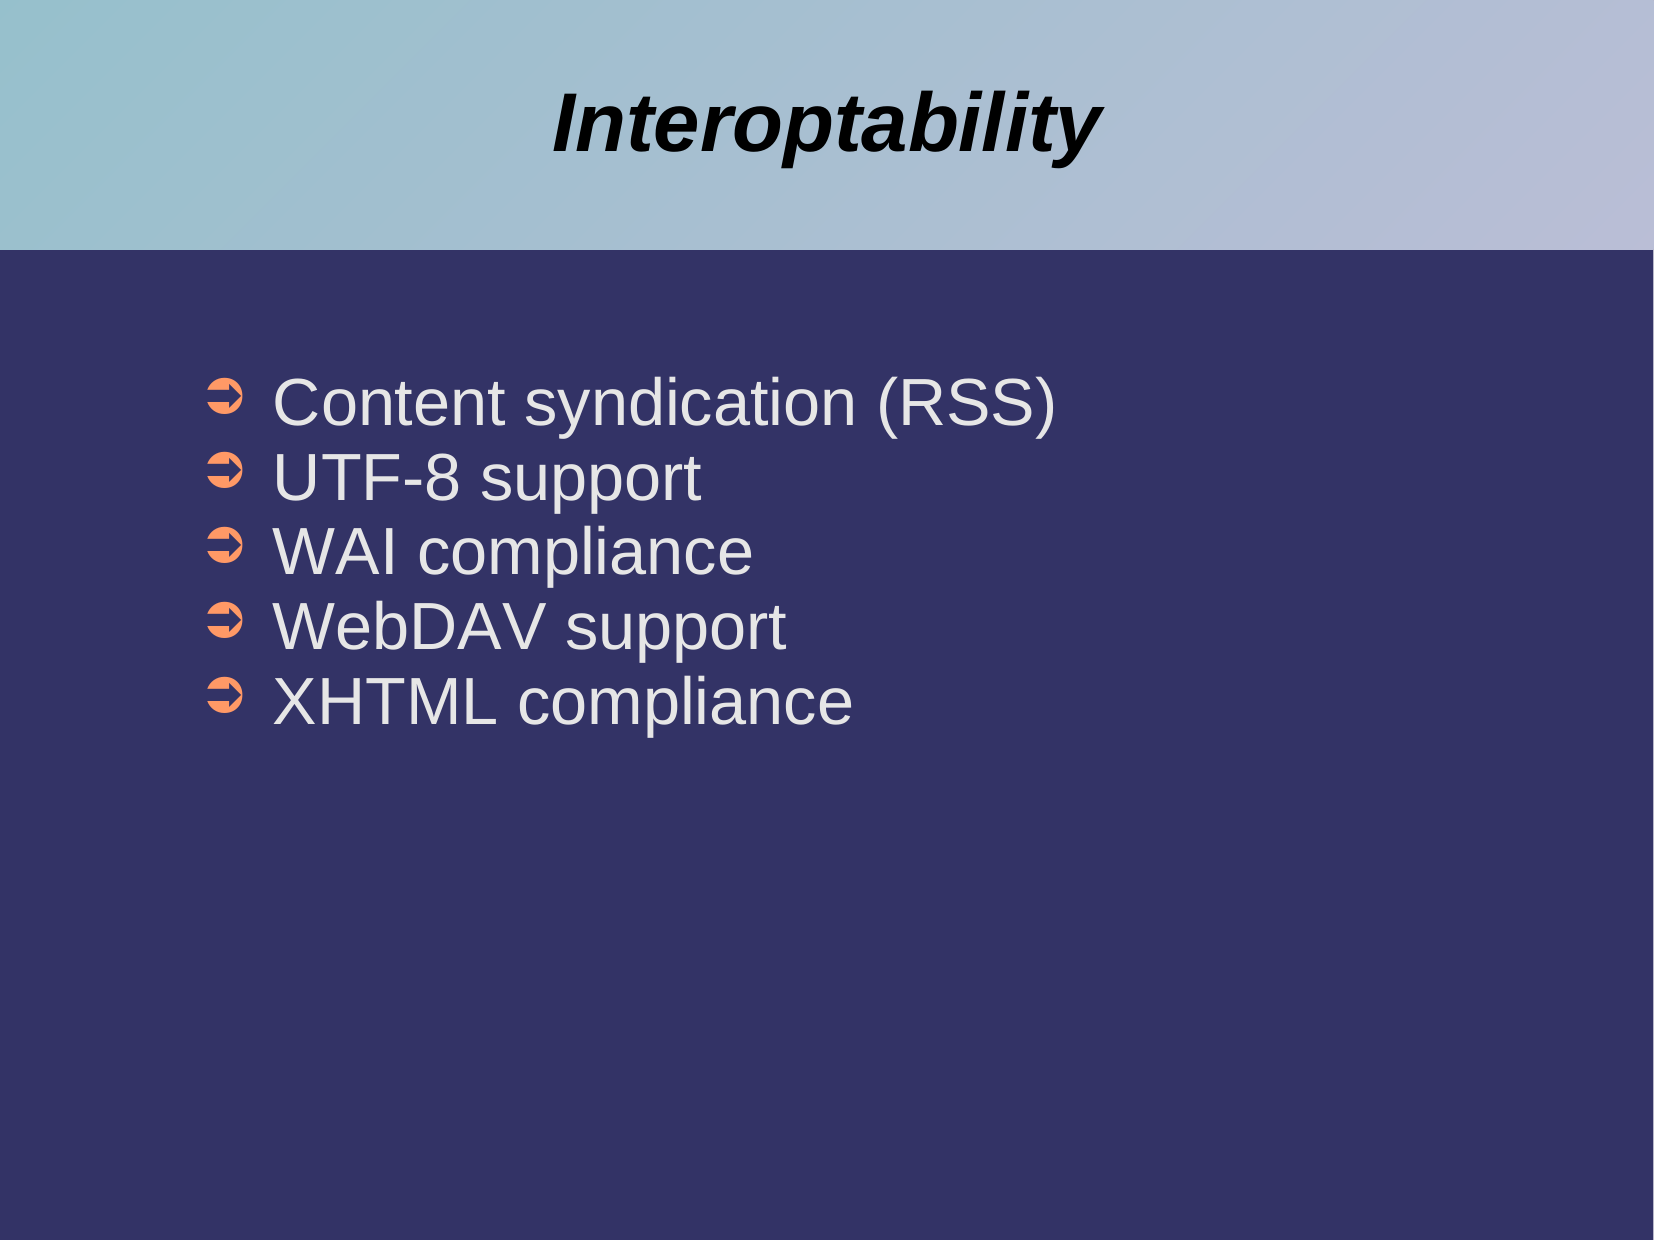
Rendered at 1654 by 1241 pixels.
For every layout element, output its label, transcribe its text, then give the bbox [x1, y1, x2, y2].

list Content syndication (RSS) UTF-8 support WAI compliance WebDAV support XHTML compliance [178, 364, 1570, 1147]
title Interoptability [121, 19, 1534, 227]
